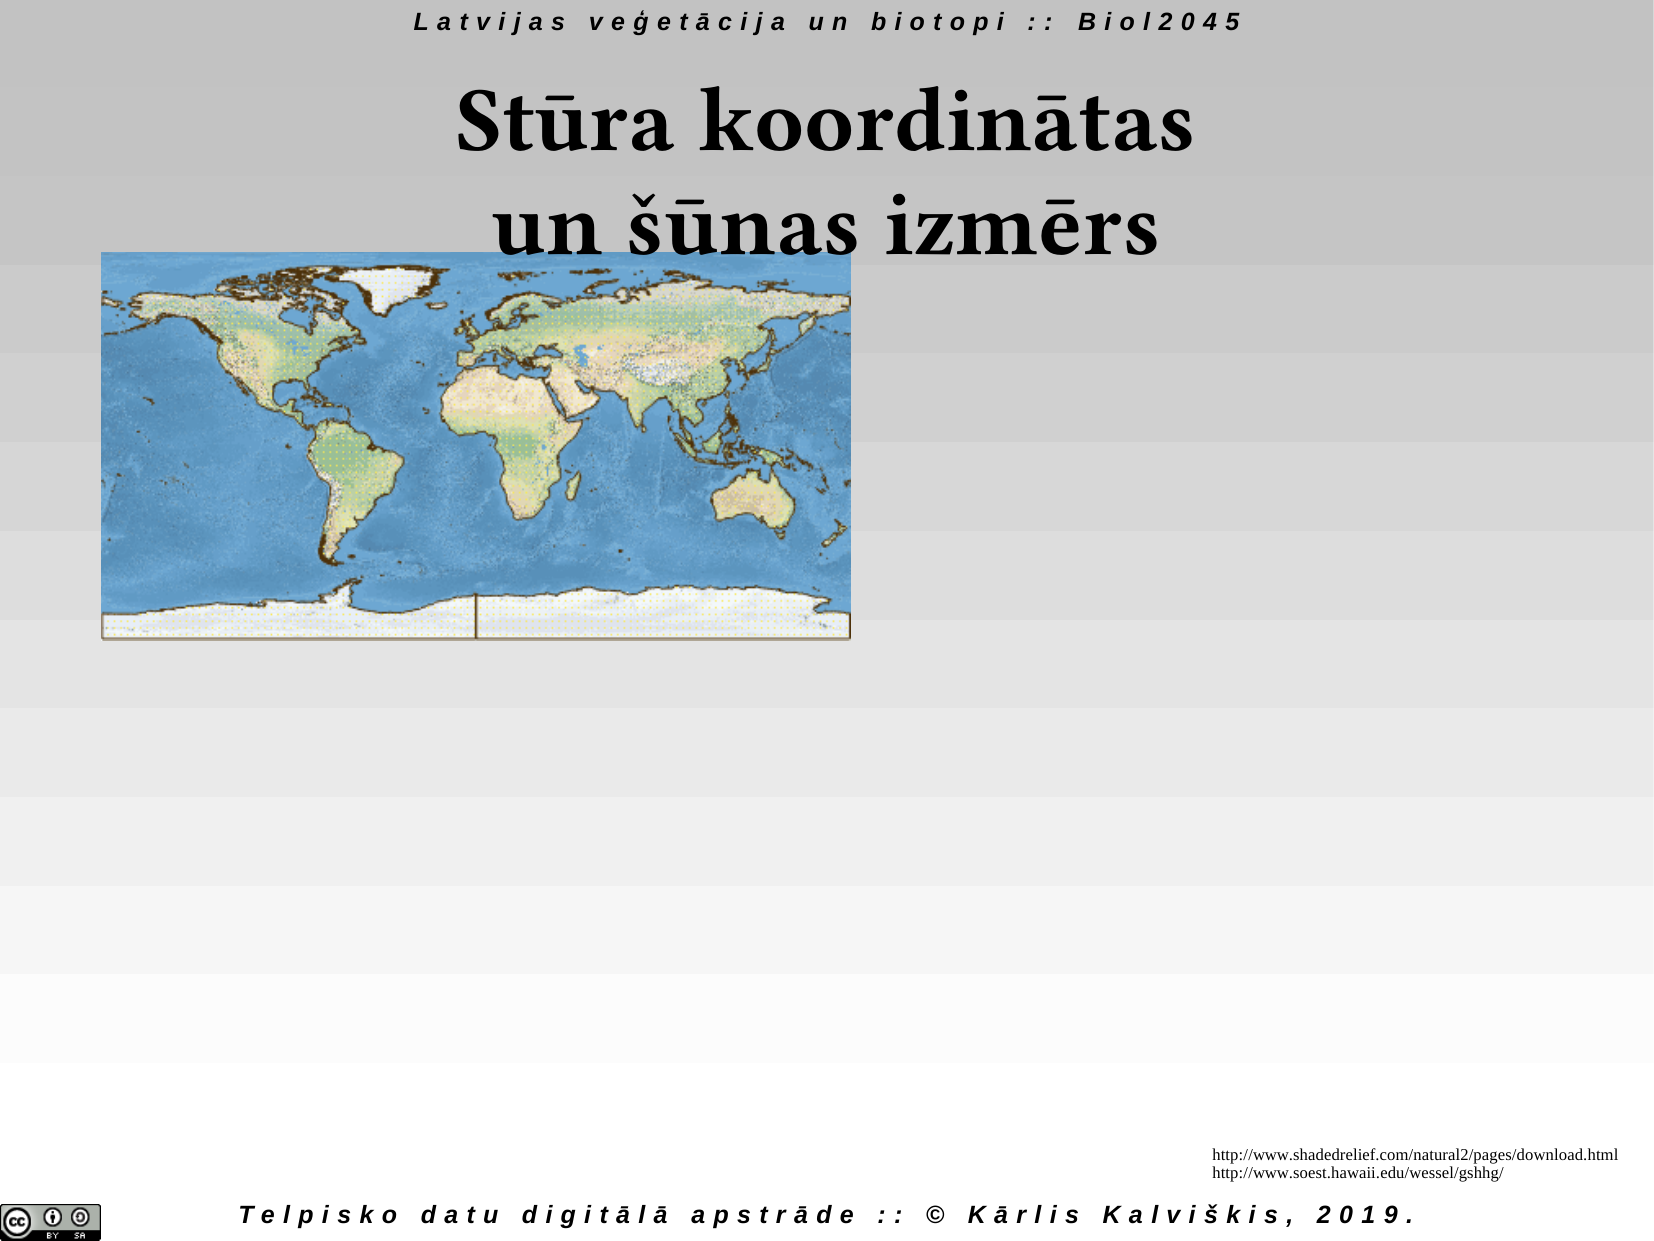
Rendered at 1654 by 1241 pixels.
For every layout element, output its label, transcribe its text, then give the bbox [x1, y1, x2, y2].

picture [0, 0, 1654, 1241]
title Stūra koordinātas un šūnas izmērs [29, 49, 1625, 296]
text_box http://www.shadedrelief.com/natural2/pages/download.html http://www.soest.hawaii.edu/wessel/gshhg/ [1197, 1137, 1634, 1183]
